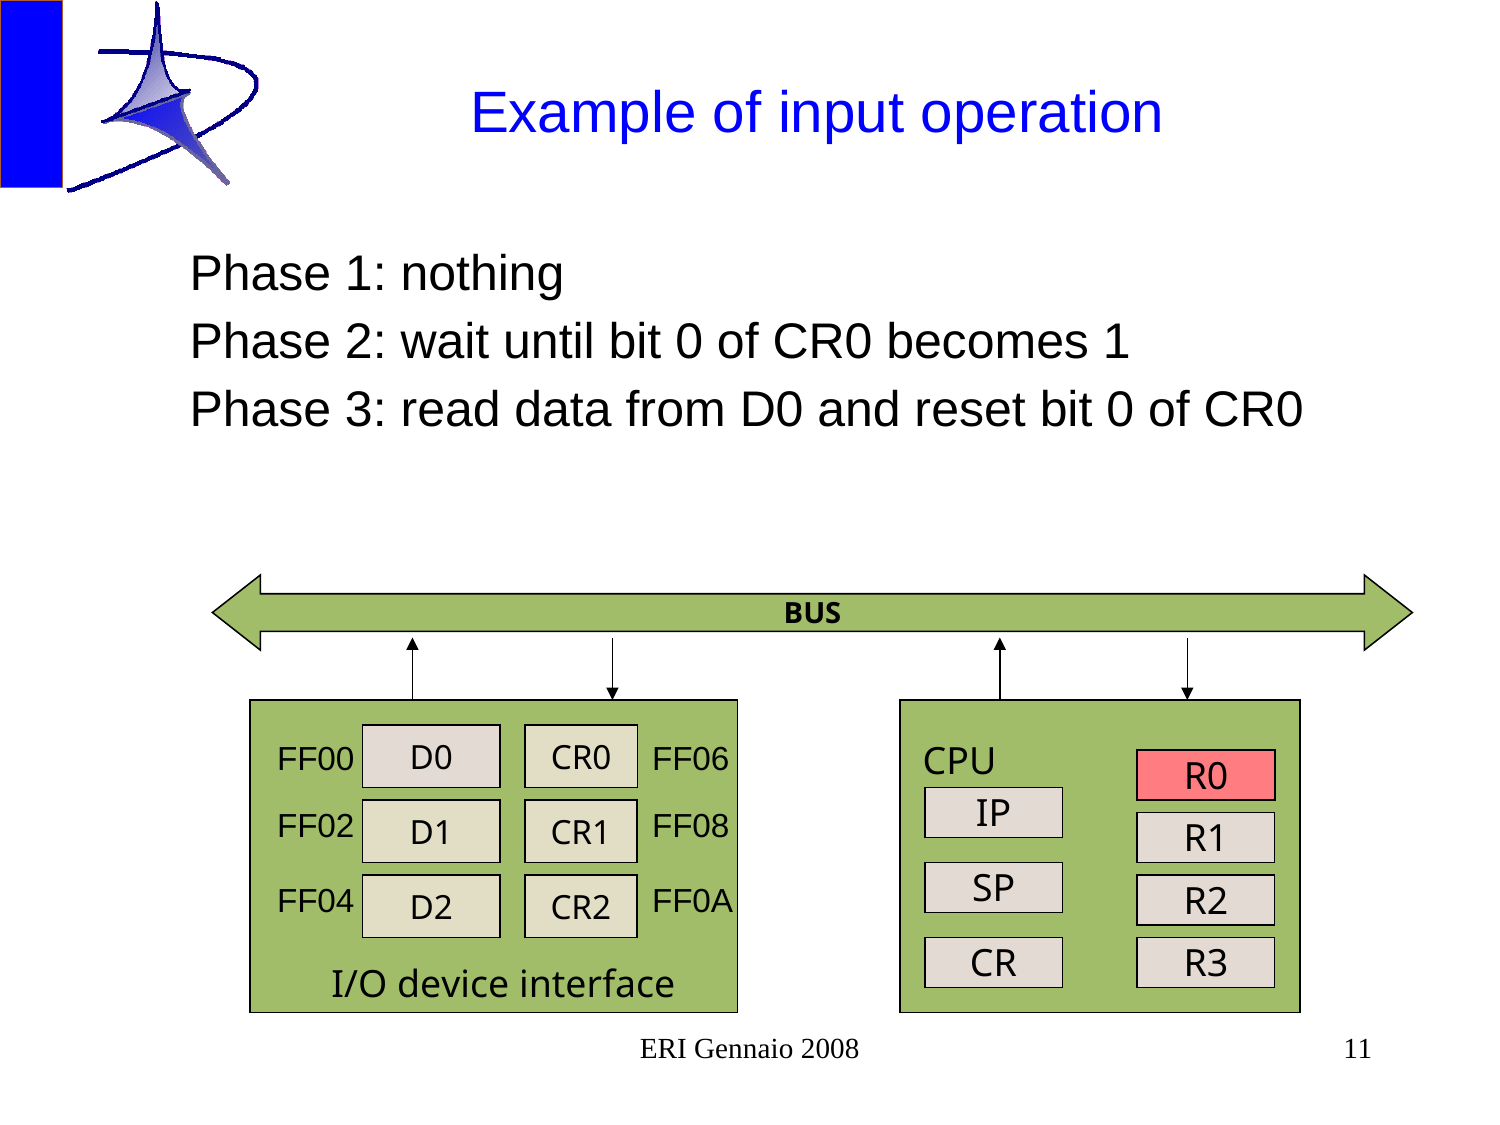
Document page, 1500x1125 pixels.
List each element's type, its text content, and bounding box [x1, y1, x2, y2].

text_box [899, 699, 1300, 1013]
text_box CR [924, 937, 1063, 988]
list Phase 1: nothing Phase 2: wait until bit 0 of CR0 becomes 1 Phase 3: read data from D0 and reset bit 0 of CR0 [174, 237, 1425, 501]
text_box [249, 699, 738, 1013]
text_box FF04 [262, 874, 390, 928]
text_box I/O device interface [316, 949, 691, 1017]
title Example of input operation [174, 61, 1425, 164]
text_box FF00 [262, 732, 362, 785]
text_box CR0 [524, 725, 638, 788]
text_box BUS [212, 575, 1413, 651]
text_box D1 [362, 799, 500, 863]
text_box FF0A [637, 874, 765, 928]
text_box R0 [1137, 749, 1275, 800]
text_box R2 [1137, 874, 1275, 925]
text_box IP [924, 787, 1063, 838]
text_box FF02 [262, 799, 390, 853]
text_box D0 [362, 725, 500, 788]
text_box FF06 [638, 732, 765, 785]
text_box CR2 [524, 874, 638, 938]
text_box D2 [362, 874, 500, 938]
text_box FF08 [637, 799, 765, 853]
text_box CR1 [524, 799, 638, 863]
text_box R1 [1137, 812, 1275, 863]
picture [62, 0, 263, 197]
text_box R3 [1137, 937, 1275, 988]
text_box CPU [908, 727, 1012, 794]
text_box SP [924, 862, 1063, 913]
